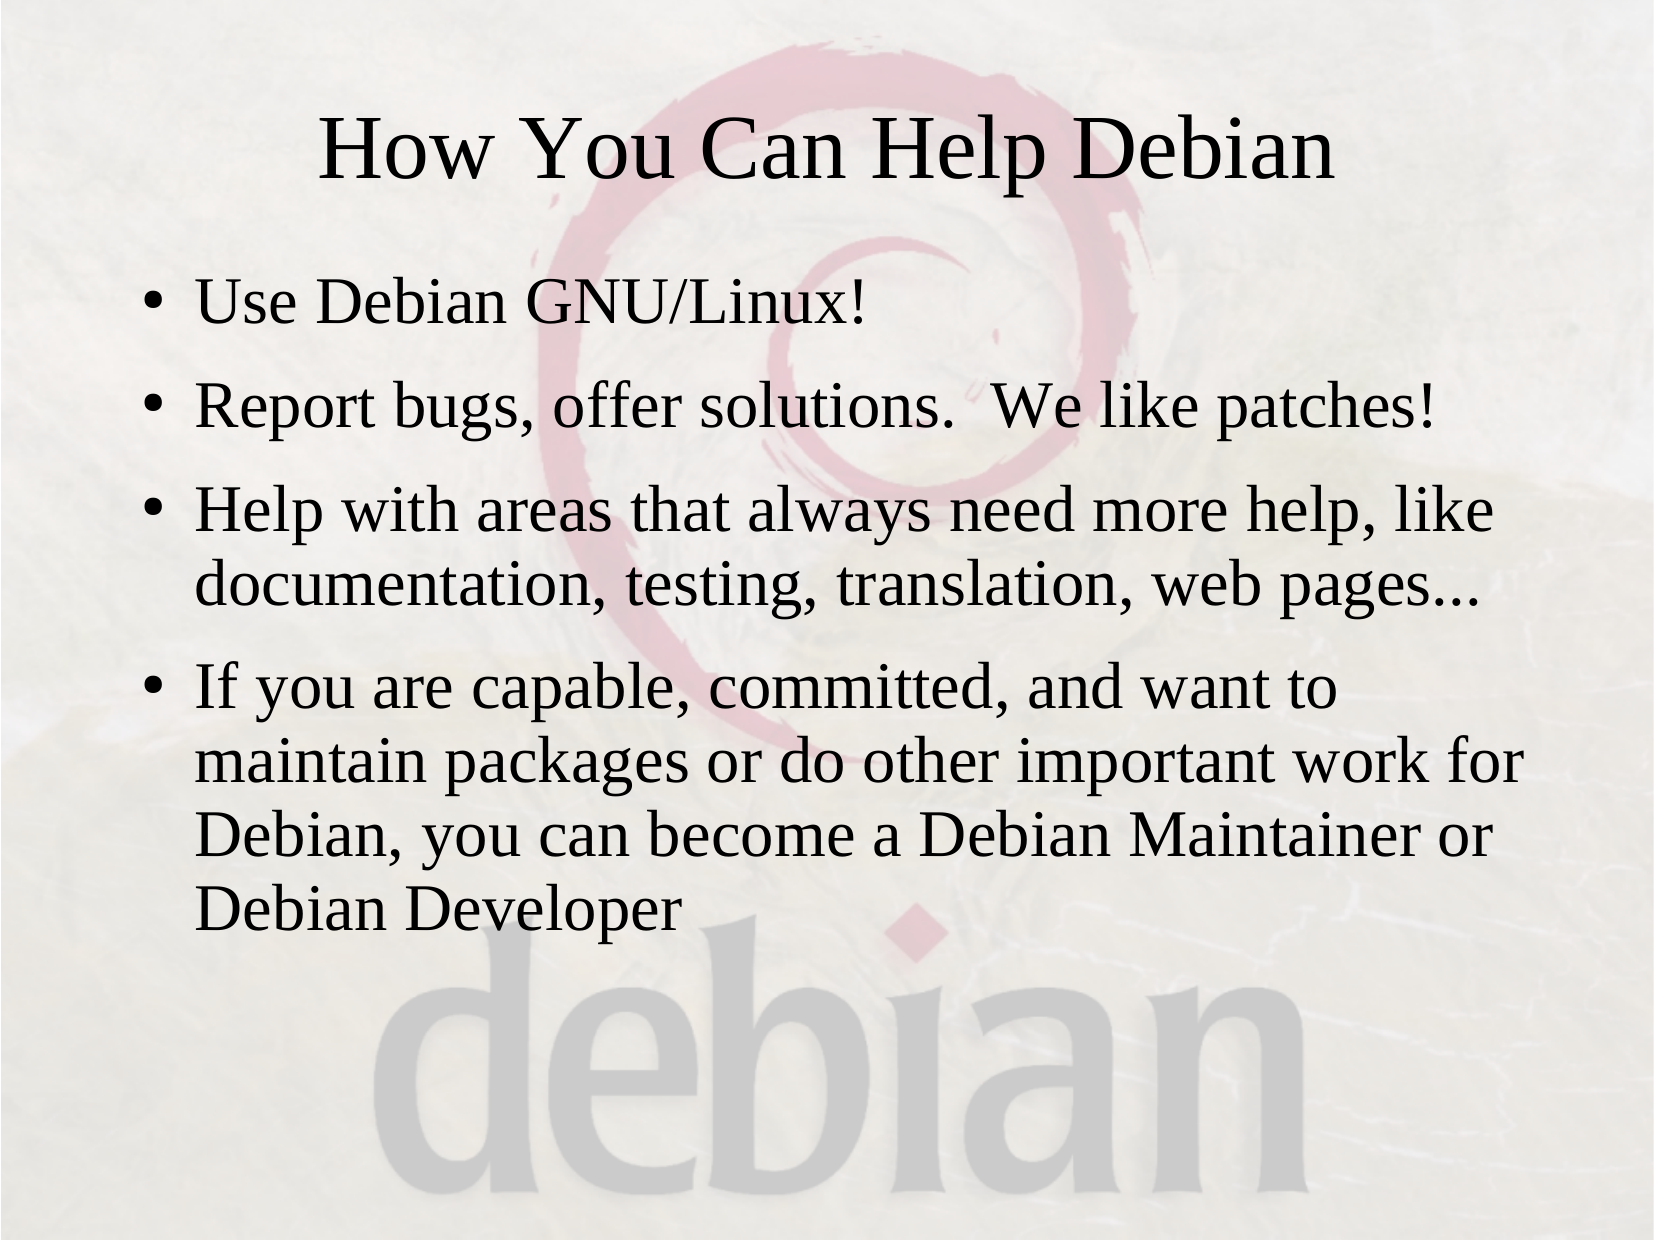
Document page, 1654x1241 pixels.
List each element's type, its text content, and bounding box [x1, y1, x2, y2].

picture [1, 0, 1654, 1240]
list Use Debian GNU/Linux! Report bugs, offer solutions. We like patches! Help with areas that always need more help, like documentation, testing, translation, web pages... If you are capable, committed, and want to maintain packages or do other important work for Debian, you can become a Debian Maintainer or Debian Developer [123, 264, 1536, 1046]
title How You Can Help Debian [121, 43, 1534, 251]
